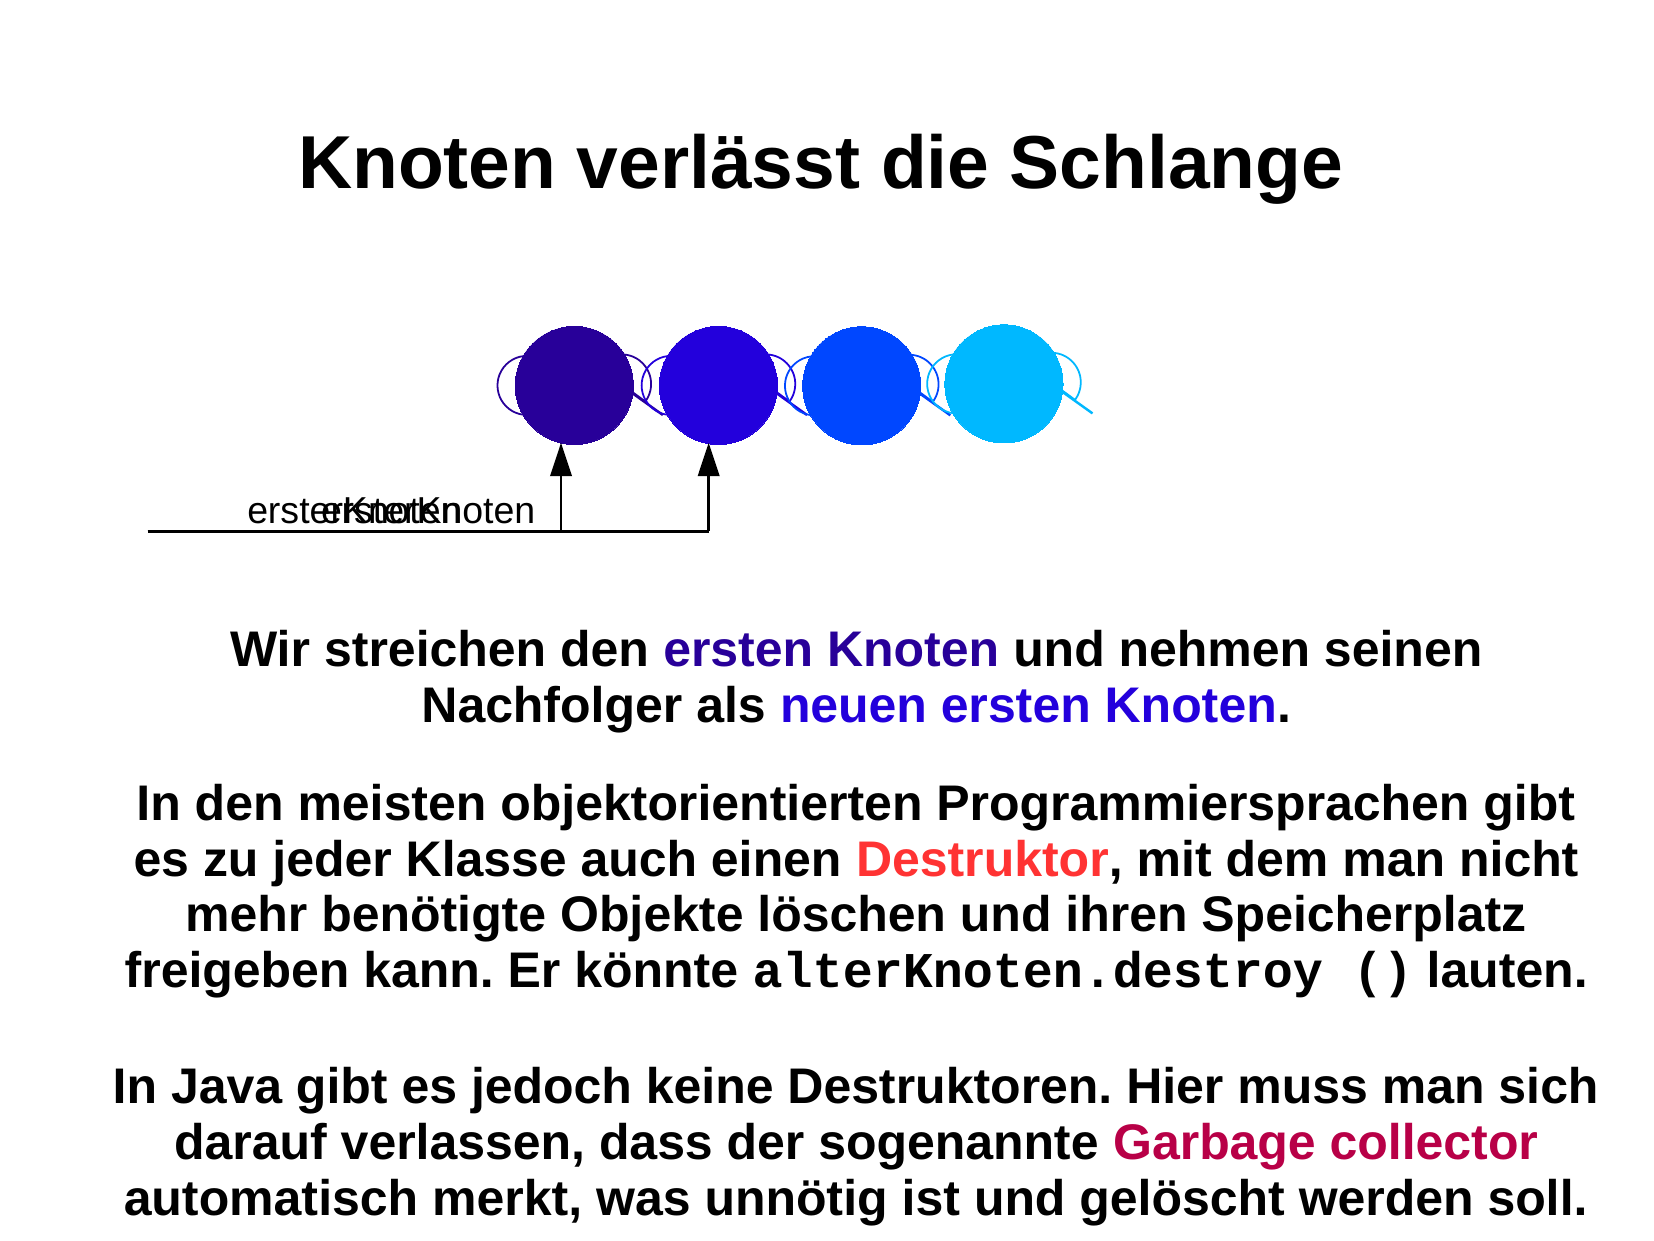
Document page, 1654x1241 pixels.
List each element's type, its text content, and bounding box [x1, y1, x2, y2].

text_box In den meisten objektorientierten Programmiersprachen gibt es zu jeder Klasse auch einen Destruktor, mit dem man nicht mehr benötigte Objekte löschen und ihren Speicherplatz freigeben kann. Er könnte alterKnoten.destroy () lauten. In Java gibt es jedoch keine Destruktoren. Hier muss man sich darauf verlassen, dass der sogenannte Garbage collector automatisch merkt, was unnötig ist und gelöscht werden soll. [88, 767, 1625, 1241]
title Knoten verlässt die Schlange [76, 118, 1565, 207]
text_box Wir streichen den ersten Knoten und nehmen seinen Nachfolger als neuen ersten Knoten. [88, 614, 1625, 743]
text_box [497, 324, 1081, 445]
